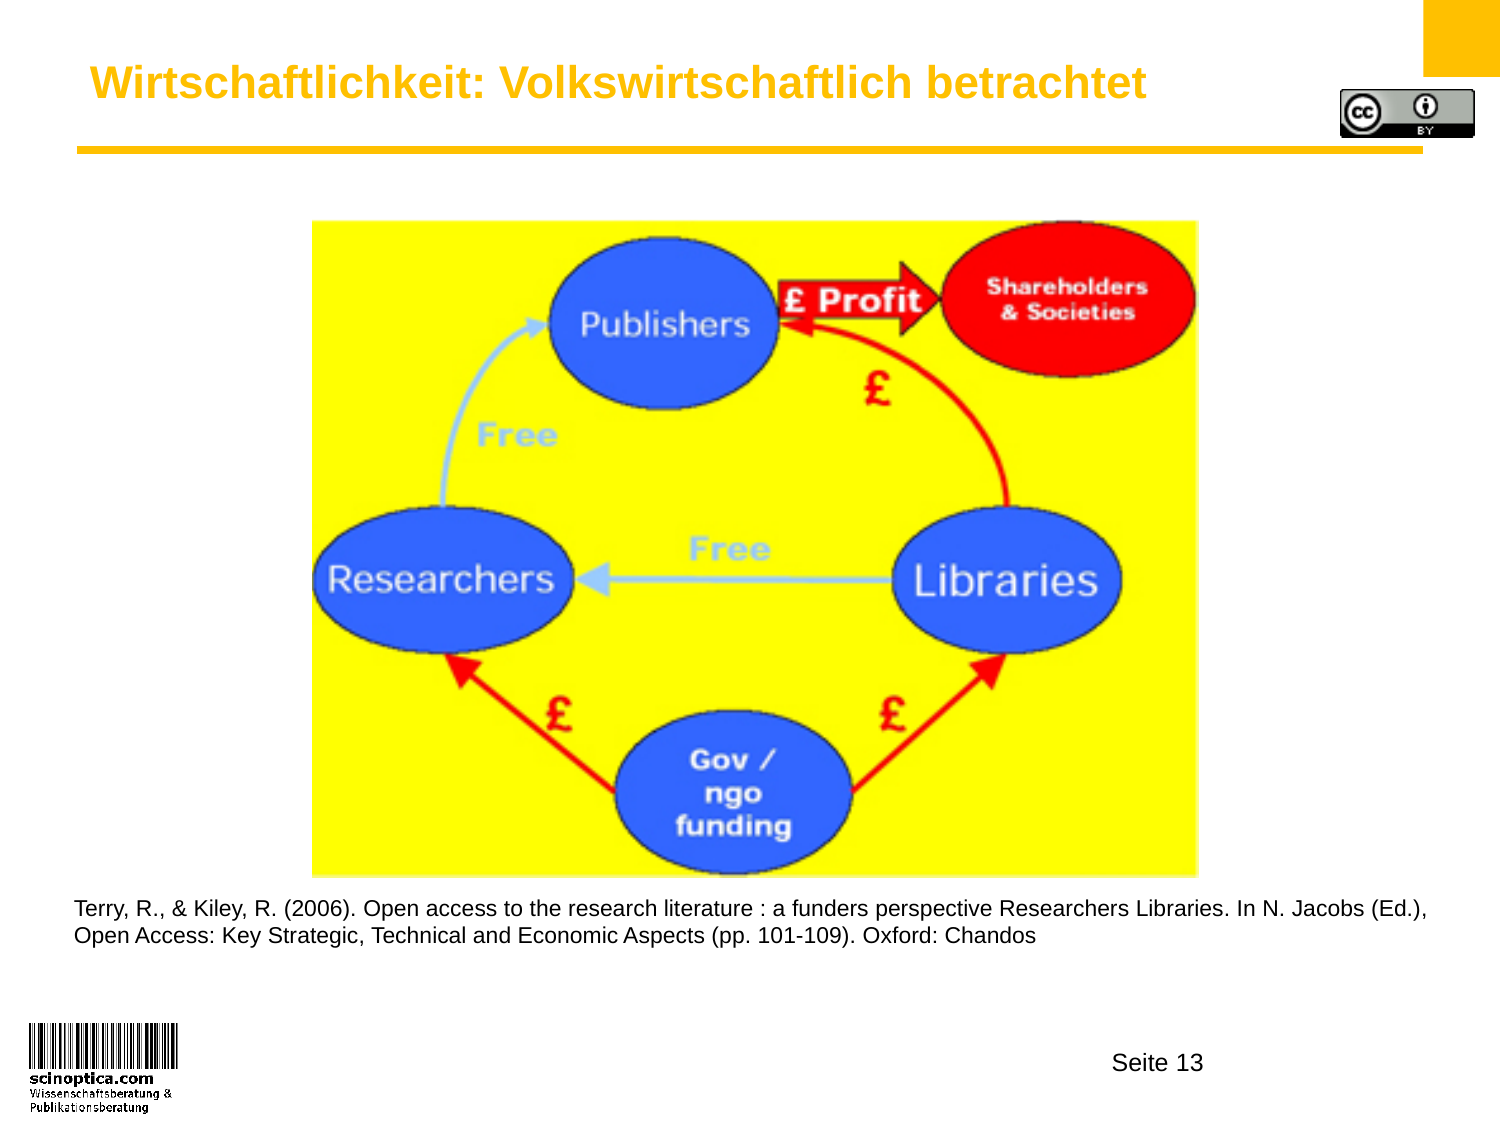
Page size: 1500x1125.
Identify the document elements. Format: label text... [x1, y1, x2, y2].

slide_number Seite <Nummer> [1096, 1039, 1447, 1118]
picture [29, 1023, 178, 1116]
picture [1425, 89, 1475, 138]
title Wirtschaftlichkeit: Volkswirtschaftlich betrachtet [75, 45, 1425, 161]
text_box Terry, R., & Kiley, R. (2006). Open access to the research literature : a funders perspective Researchers Libraries. In N. Jacobs (Ed.), Open Access: Key Strategic, Technical and Economic Aspects (pp. 101-109). Oxford: Chandos [59, 885, 1447, 956]
picture [312, 219, 1199, 878]
